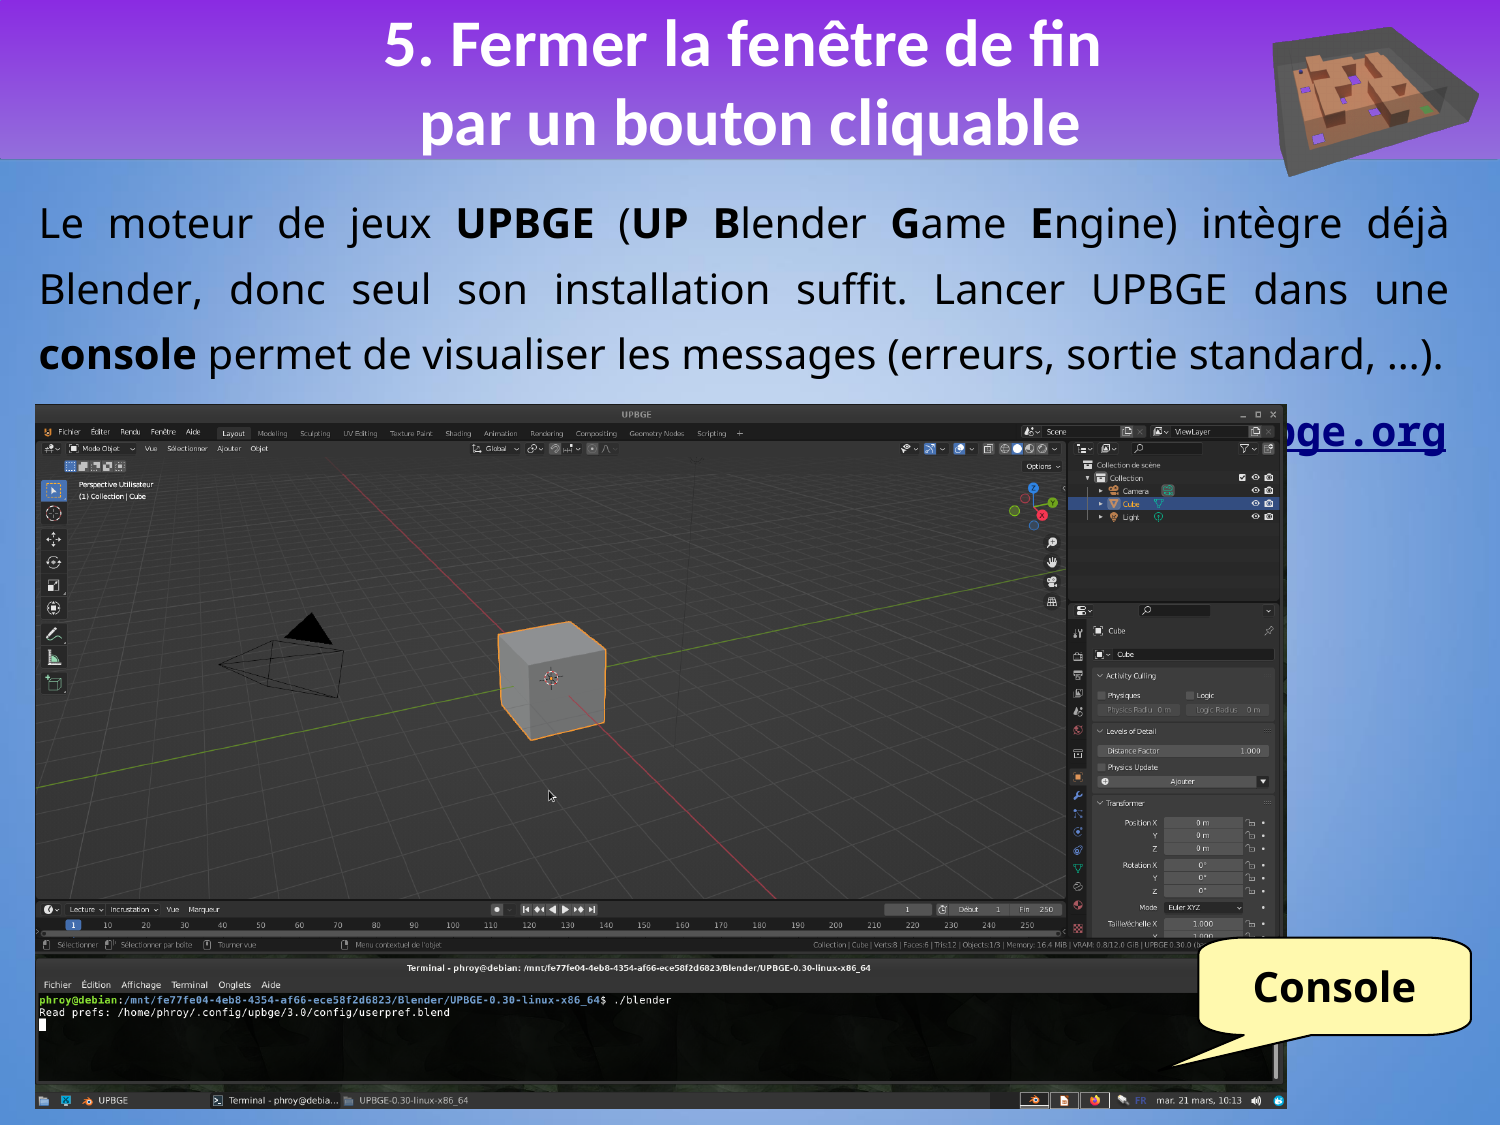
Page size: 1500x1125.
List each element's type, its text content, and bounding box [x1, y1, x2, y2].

text_box 5. Fermer la fenêtre de fin par un bouton cliquable [0, 0, 1500, 159]
text_box Le moteur de jeux UPBGE (UP Blender Game Engine) intègre déjà Blender, donc seul son installation suffit. Lancer UPBGE dans une console permet de visualiser les messages (erreurs, sortie standard, …). UPBGE (version 0.3+) ce trouve à cette adresse : https://upbge.org [23, 178, 1465, 395]
picture [0, 27, 1500, 1125]
text_box Console [1158, 937, 1471, 1071]
